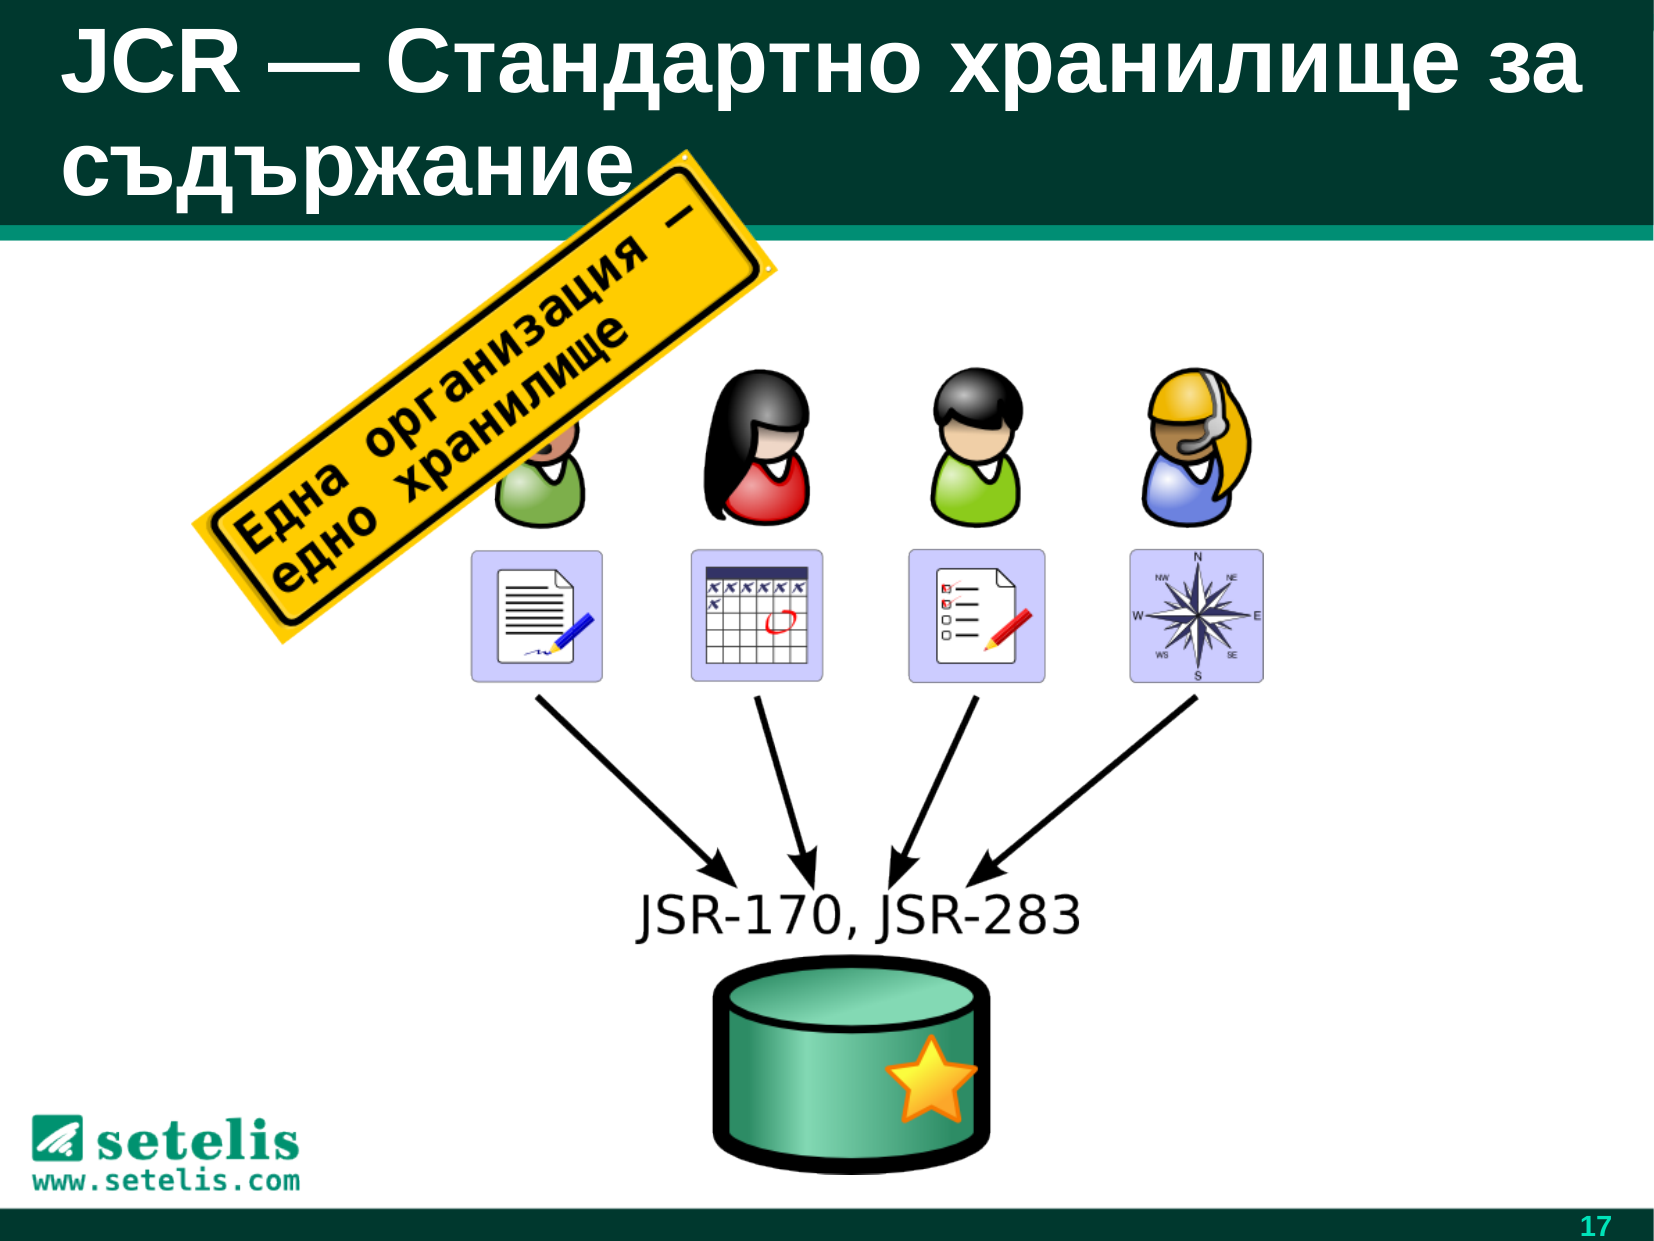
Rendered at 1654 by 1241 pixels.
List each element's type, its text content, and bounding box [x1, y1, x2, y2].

picture [0, 149, 1654, 1241]
title JCR — Стандартно хранилище за съдържание [0, 0, 1654, 226]
